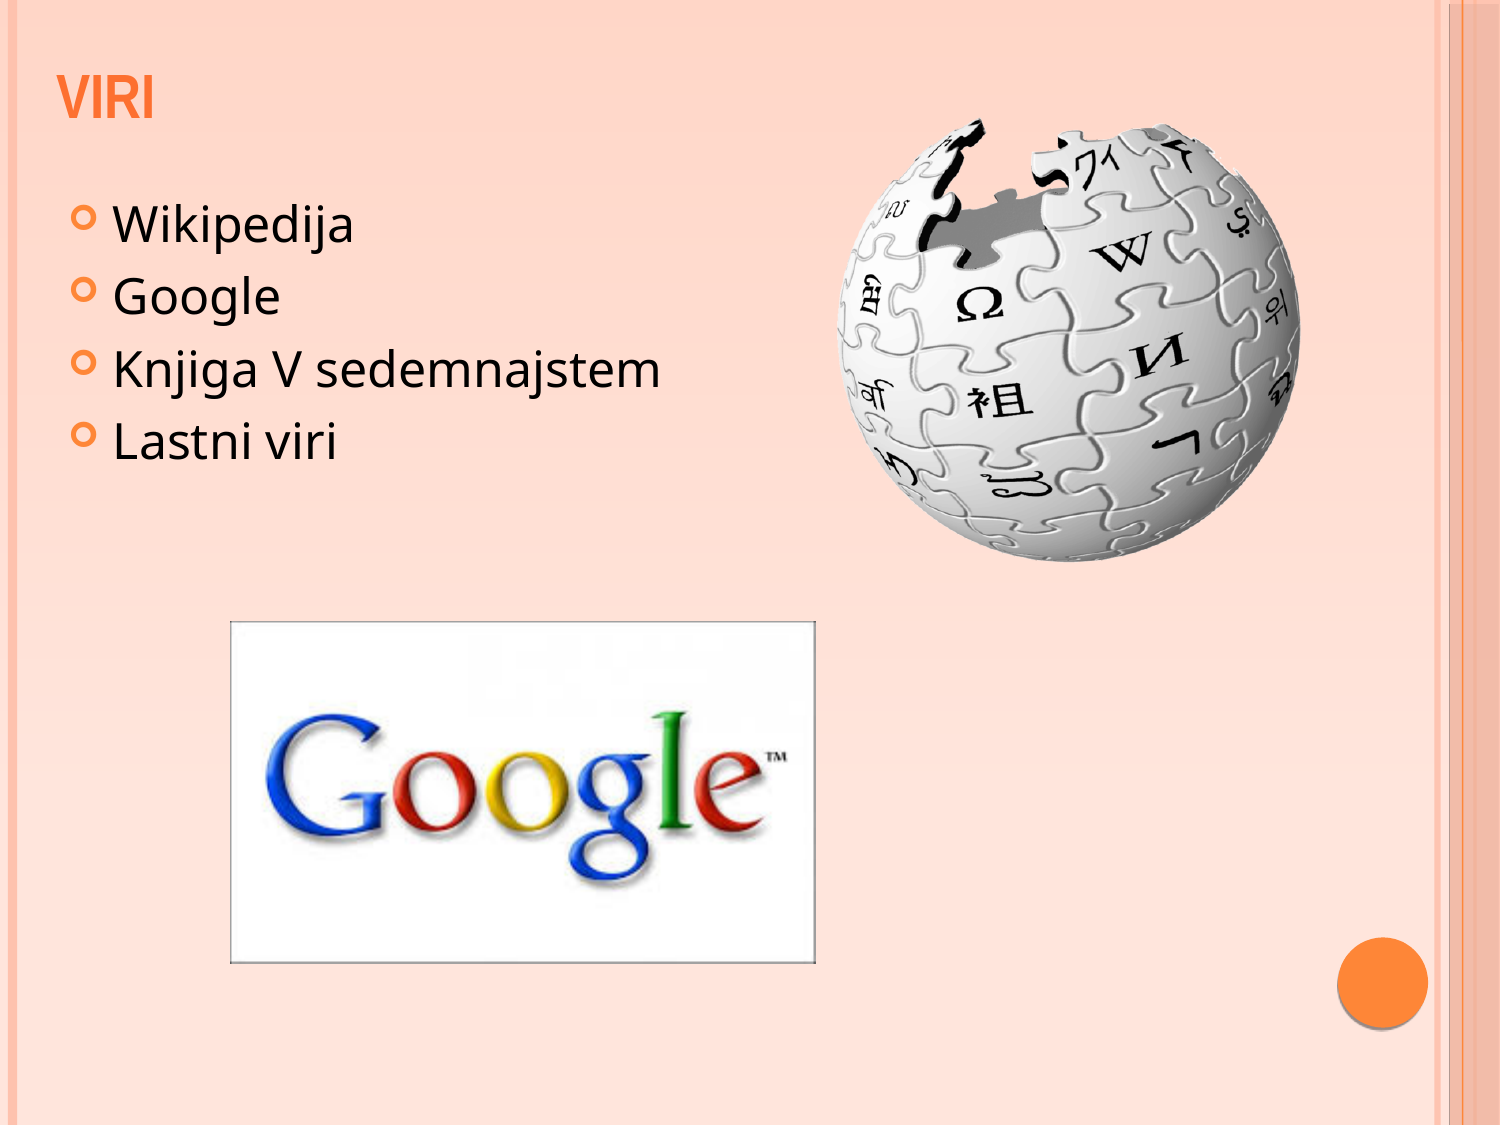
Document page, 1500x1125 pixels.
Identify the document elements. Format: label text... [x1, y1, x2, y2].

list Wikipedija Google Knjiga V sedemnajstem Lastni viri [53, 184, 1279, 985]
picture [832, 113, 1306, 587]
title Viri [41, 30, 1267, 139]
picture [230, 621, 816, 965]
